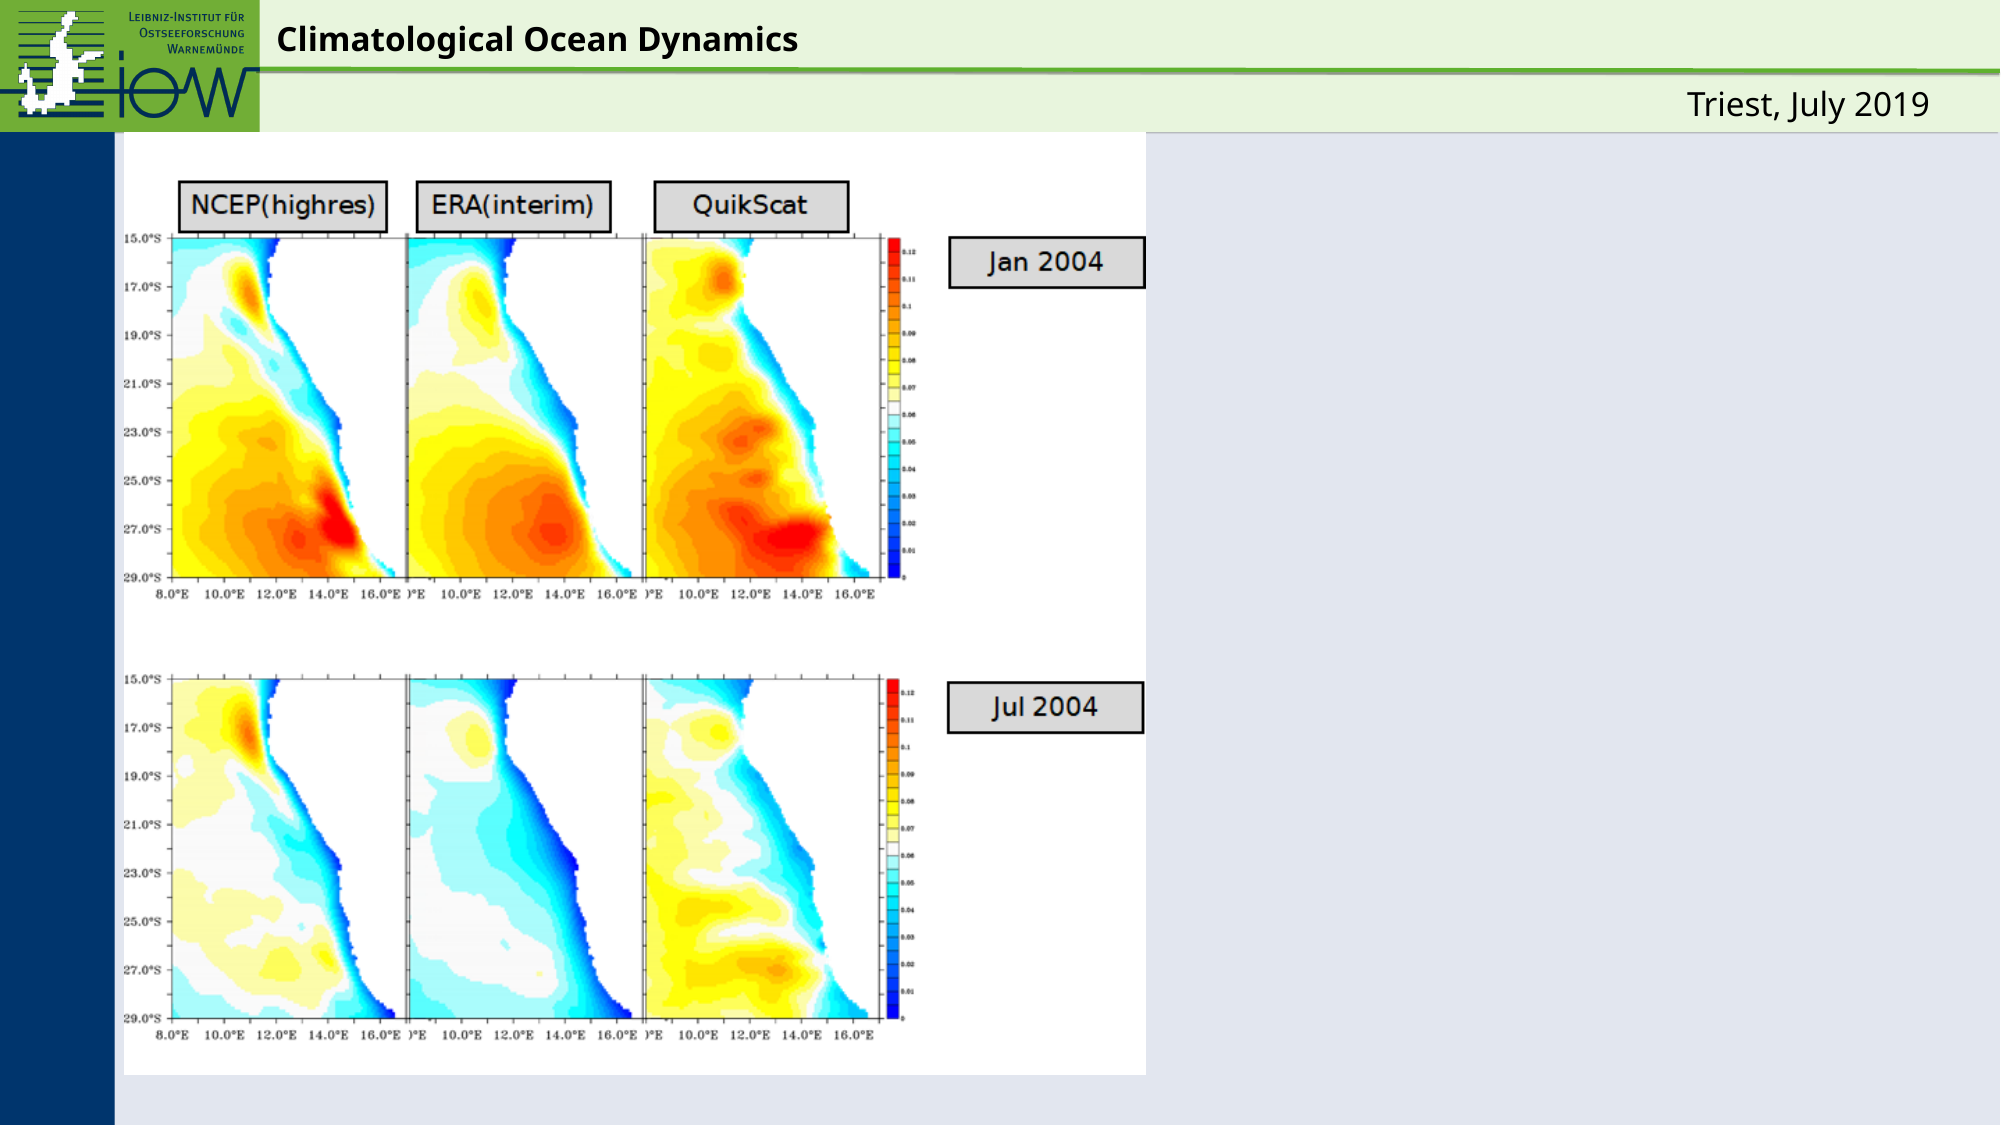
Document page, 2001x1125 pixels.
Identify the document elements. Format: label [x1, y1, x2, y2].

picture [124, 132, 1146, 1075]
picture [0, 10, 260, 118]
